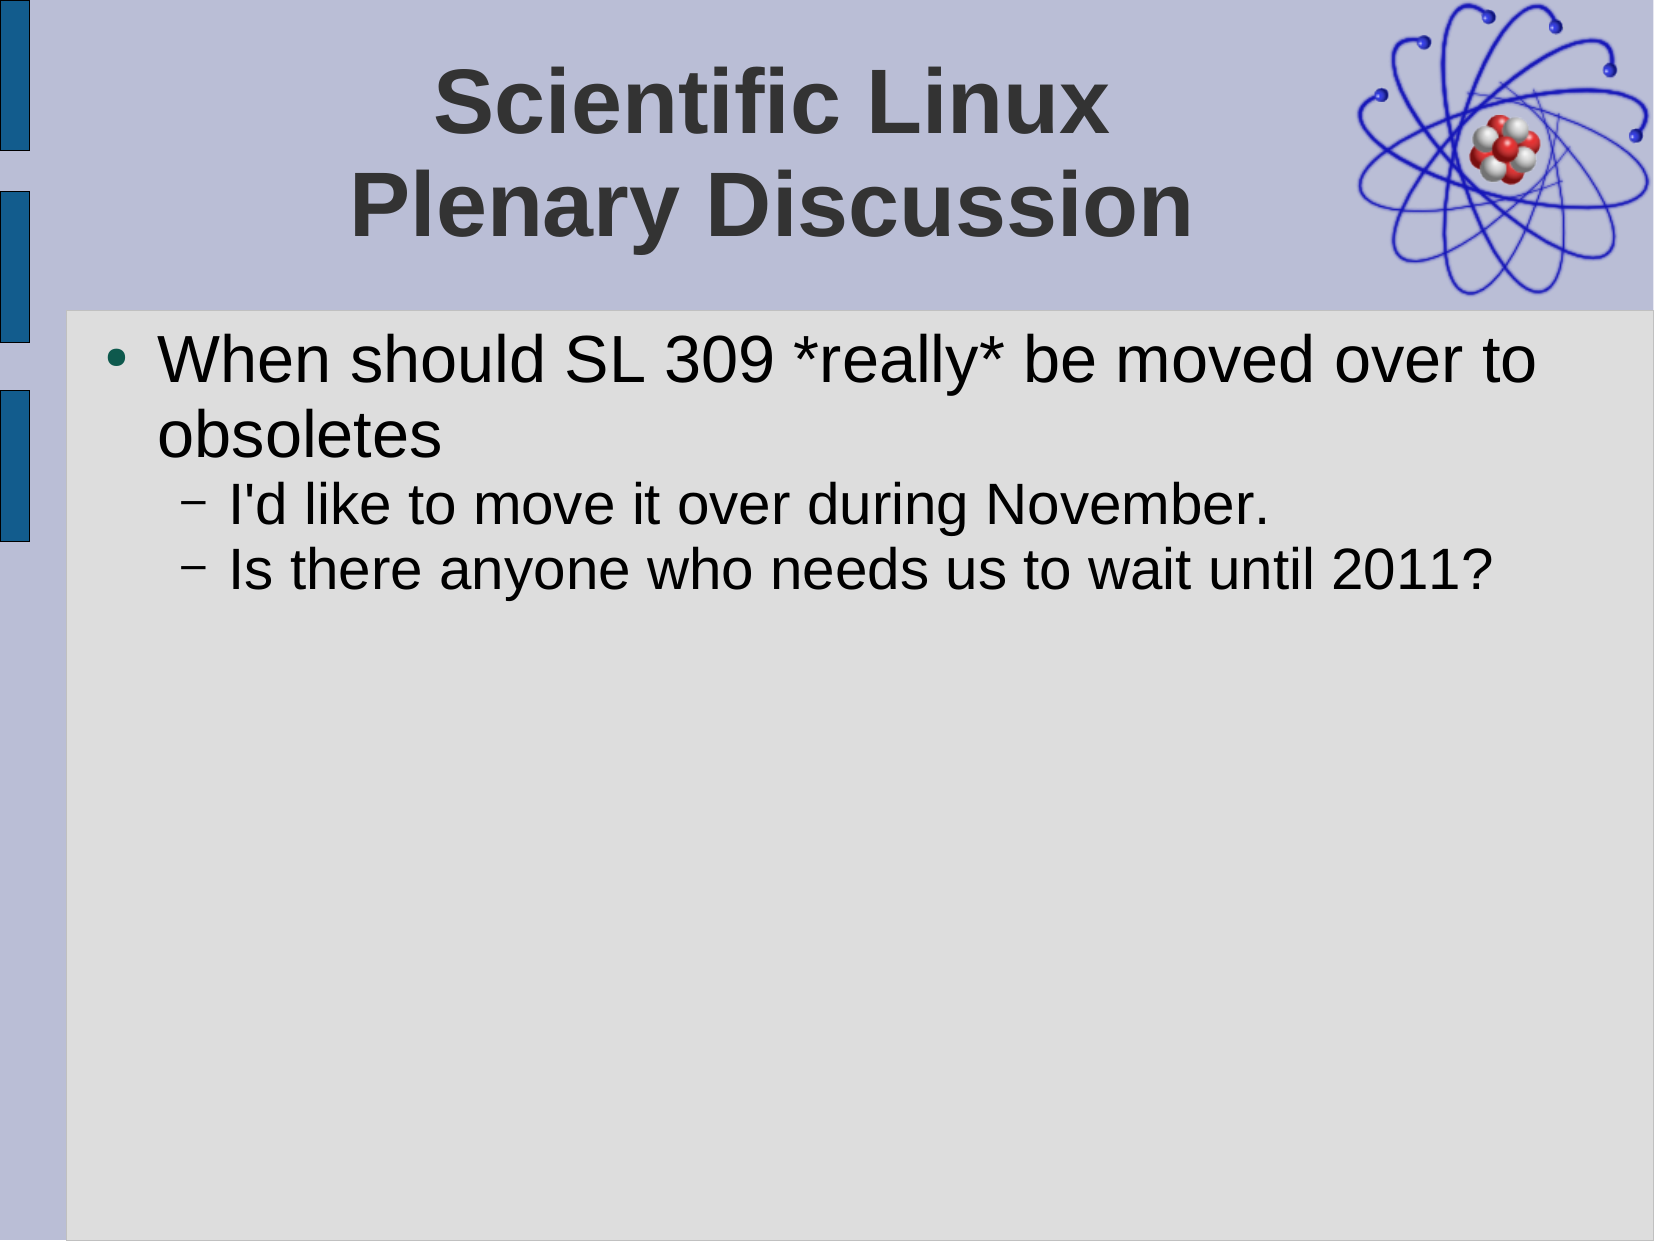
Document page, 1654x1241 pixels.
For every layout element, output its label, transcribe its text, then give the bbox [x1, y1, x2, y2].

picture [1353, 0, 1654, 301]
list When should SL 309 *really* be moved over to obsoletes I'd like to move it over during November. Is there anyone who needs us to wait until 2011? [86, 321, 1576, 1045]
title Scientific Linux Plenary Discussion [82, 49, 1353, 257]
